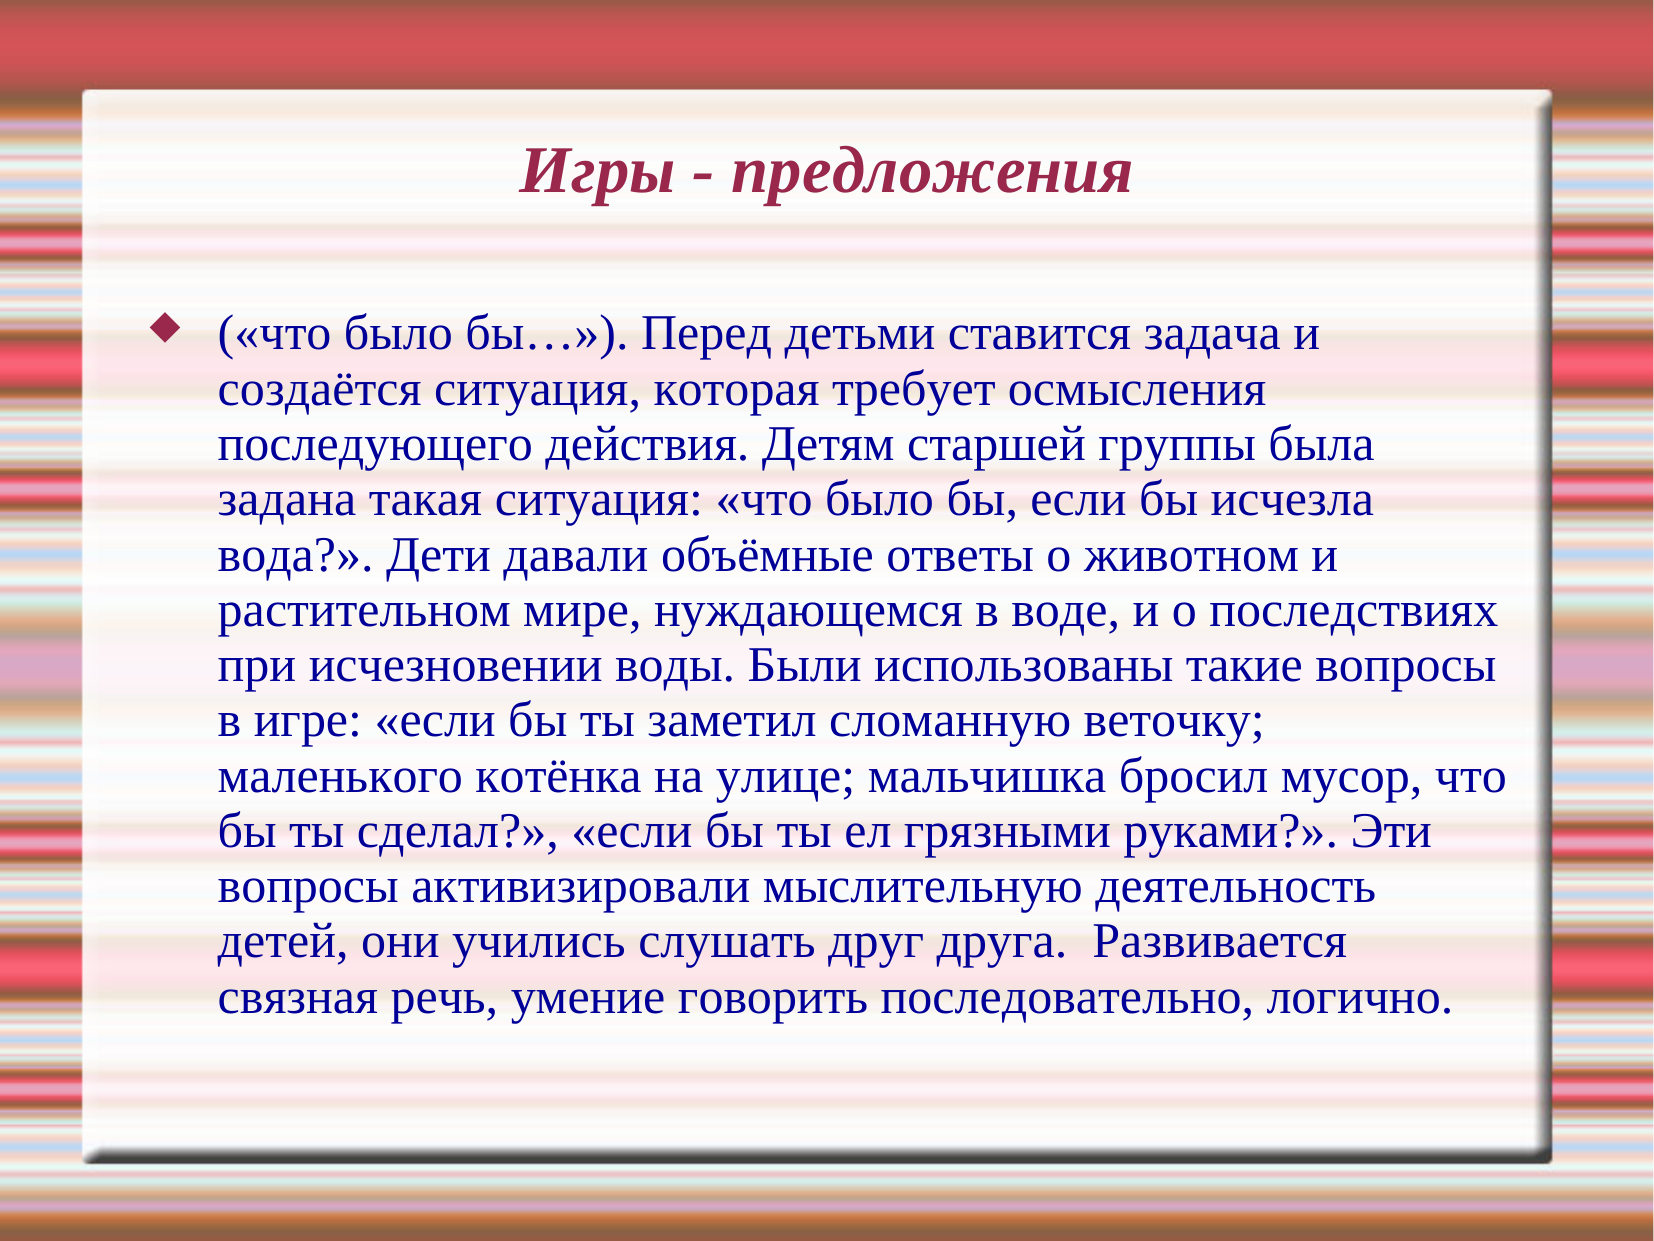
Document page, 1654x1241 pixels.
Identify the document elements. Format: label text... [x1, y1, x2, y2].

list («что было бы…»). Перед детьми ставится задача и создаётся ситуация, которая требует осмысления последующего действия. Детям старшей группы была задана такая ситуация: «что было бы, если бы исчезла вода?». Дети давали объёмные ответы о животном и растительном мире, нуждающемся в воде, и о последствиях при исчезновении воды. Были использованы такие вопросы в игре: «если бы ты заметил сломанную веточку; маленького котёнка на улице; мальчишка бросил мусор, что бы ты сделал?», «если бы ты ел грязными руками?». Эти вопросы активизировали мыслительную деятельность детей, они учились слушать друг друга. Развивается связная речь, умение говорить последовательно, логично. [134, 305, 1516, 1087]
title Игры - предложения [121, 114, 1534, 225]
picture [0, 0, 1654, 1241]
